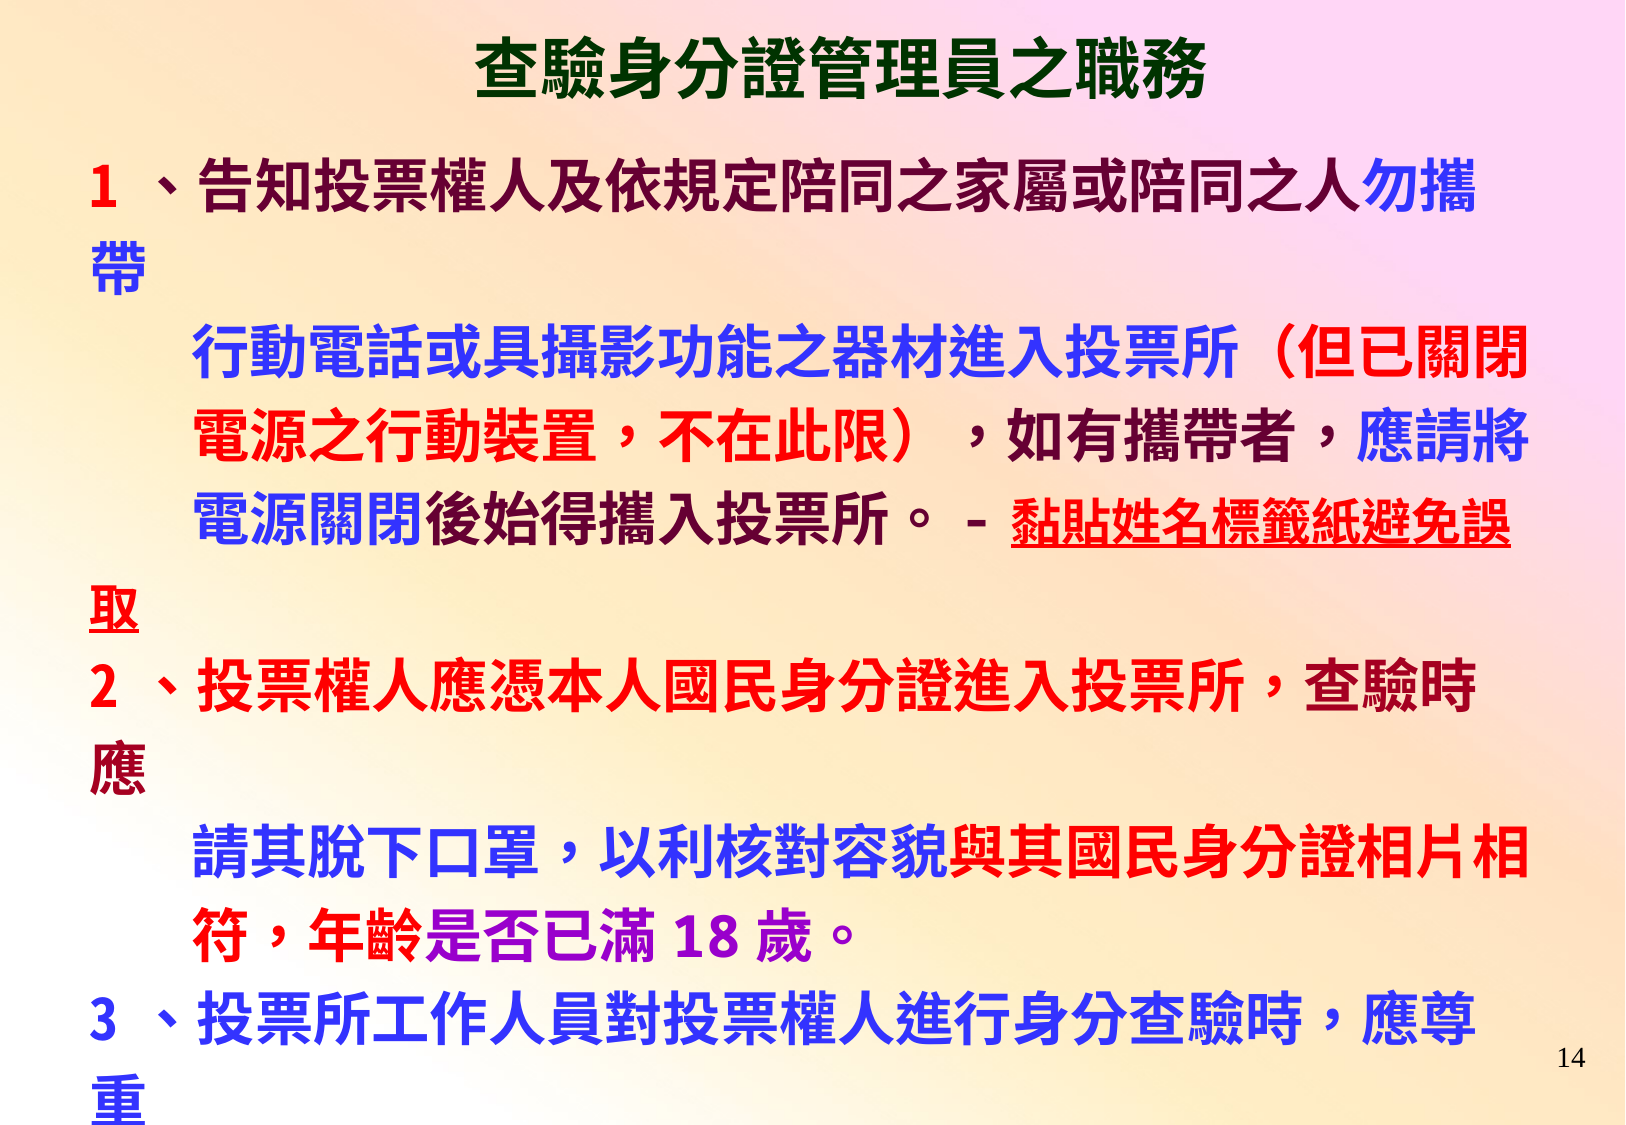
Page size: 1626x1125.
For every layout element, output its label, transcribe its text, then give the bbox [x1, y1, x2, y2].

text_box 14 [1551, 1030, 1601, 1107]
text_box 1、告知投票權人及依規定陪同之家屬或陪同之人勿攜帶 行動電話或具攝影功能之器材進入投票所（但已關閉 電源之行動裝置，不在此限），如有攜帶者，應請將 電源關閉後始得攜入投票所。-黏貼姓名標籤紙避免誤取 2、投票權人應憑本人國民身分證進入投票所，查驗時應 請其脫下口罩，以利核對容貌與其國民身分證相片相 符，年齡是否已滿18歲。 3、投票所工作人員對投票權人進行身分查驗時，應尊重 其個人性別認同，不得以不雅之言行損害其人格尊嚴。 4、投票權人照顧之6歲以下兒童進入投票所，不得有妨 礙或擾亂投票之行為。 [74, 127, 1551, 1125]
picture [0, 0, 1626, 1125]
text_box 查驗身分證管理員之職務 [250, 18, 1432, 115]
